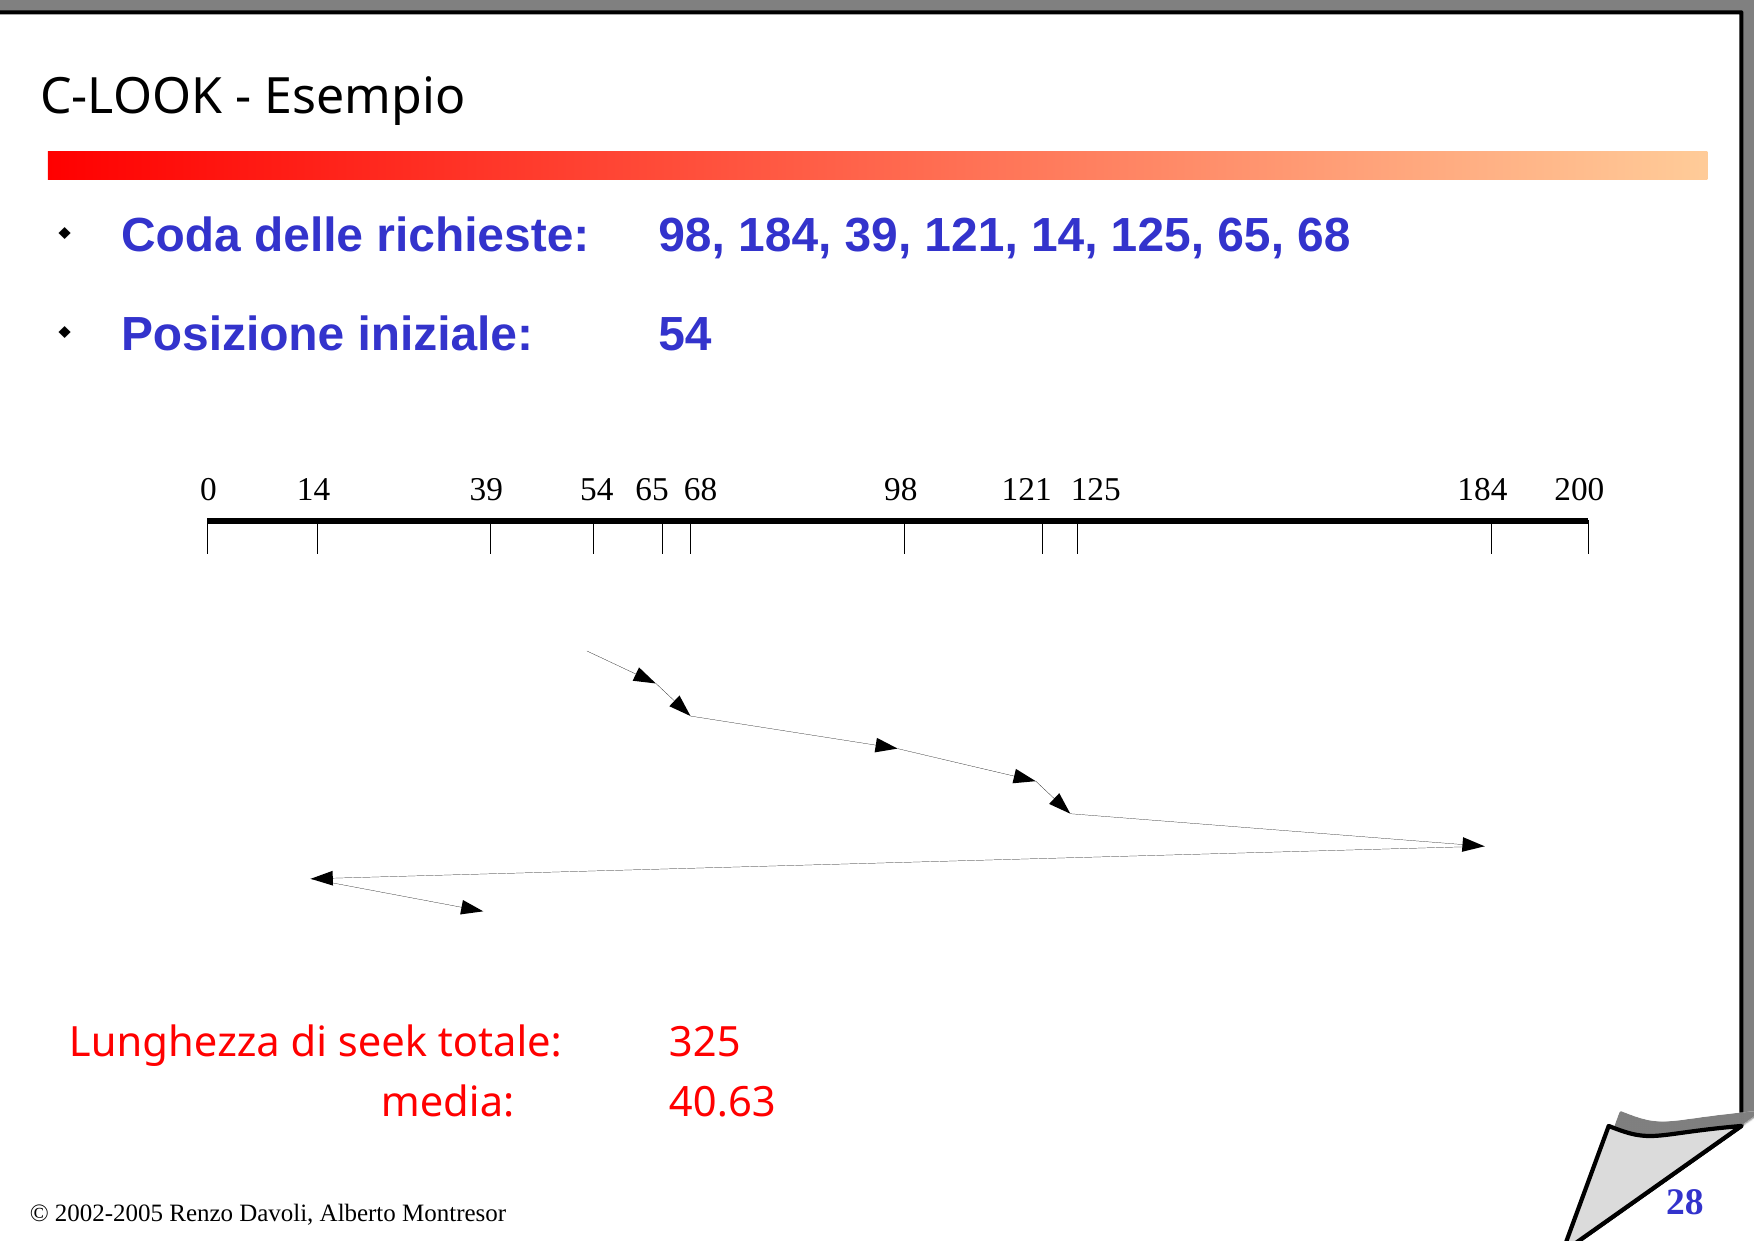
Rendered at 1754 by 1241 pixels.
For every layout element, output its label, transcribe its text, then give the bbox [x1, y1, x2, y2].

text_box 98 [884, 468, 924, 511]
text_box 121 [1001, 468, 1061, 511]
text_box 0 [200, 468, 220, 511]
text_box 200 [1554, 468, 1614, 511]
list Coda delle richieste: 98, 184, 39, 121, 14, 125, 65, 68 Posizione iniziale: 54 [58, 206, 1696, 424]
text_box 54 [580, 468, 620, 511]
text_box Lunghezza di seek totale: 325 media: 40.63 [69, 1009, 903, 1141]
text_box 39 [469, 468, 509, 511]
text_box 125 [1070, 468, 1130, 511]
text_box 184 [1457, 468, 1517, 511]
text_box 14 [296, 468, 337, 511]
text_box 68 [683, 468, 724, 511]
title C-LOOK - Esempio [40, 49, 1714, 144]
text_box 65 [635, 468, 675, 511]
